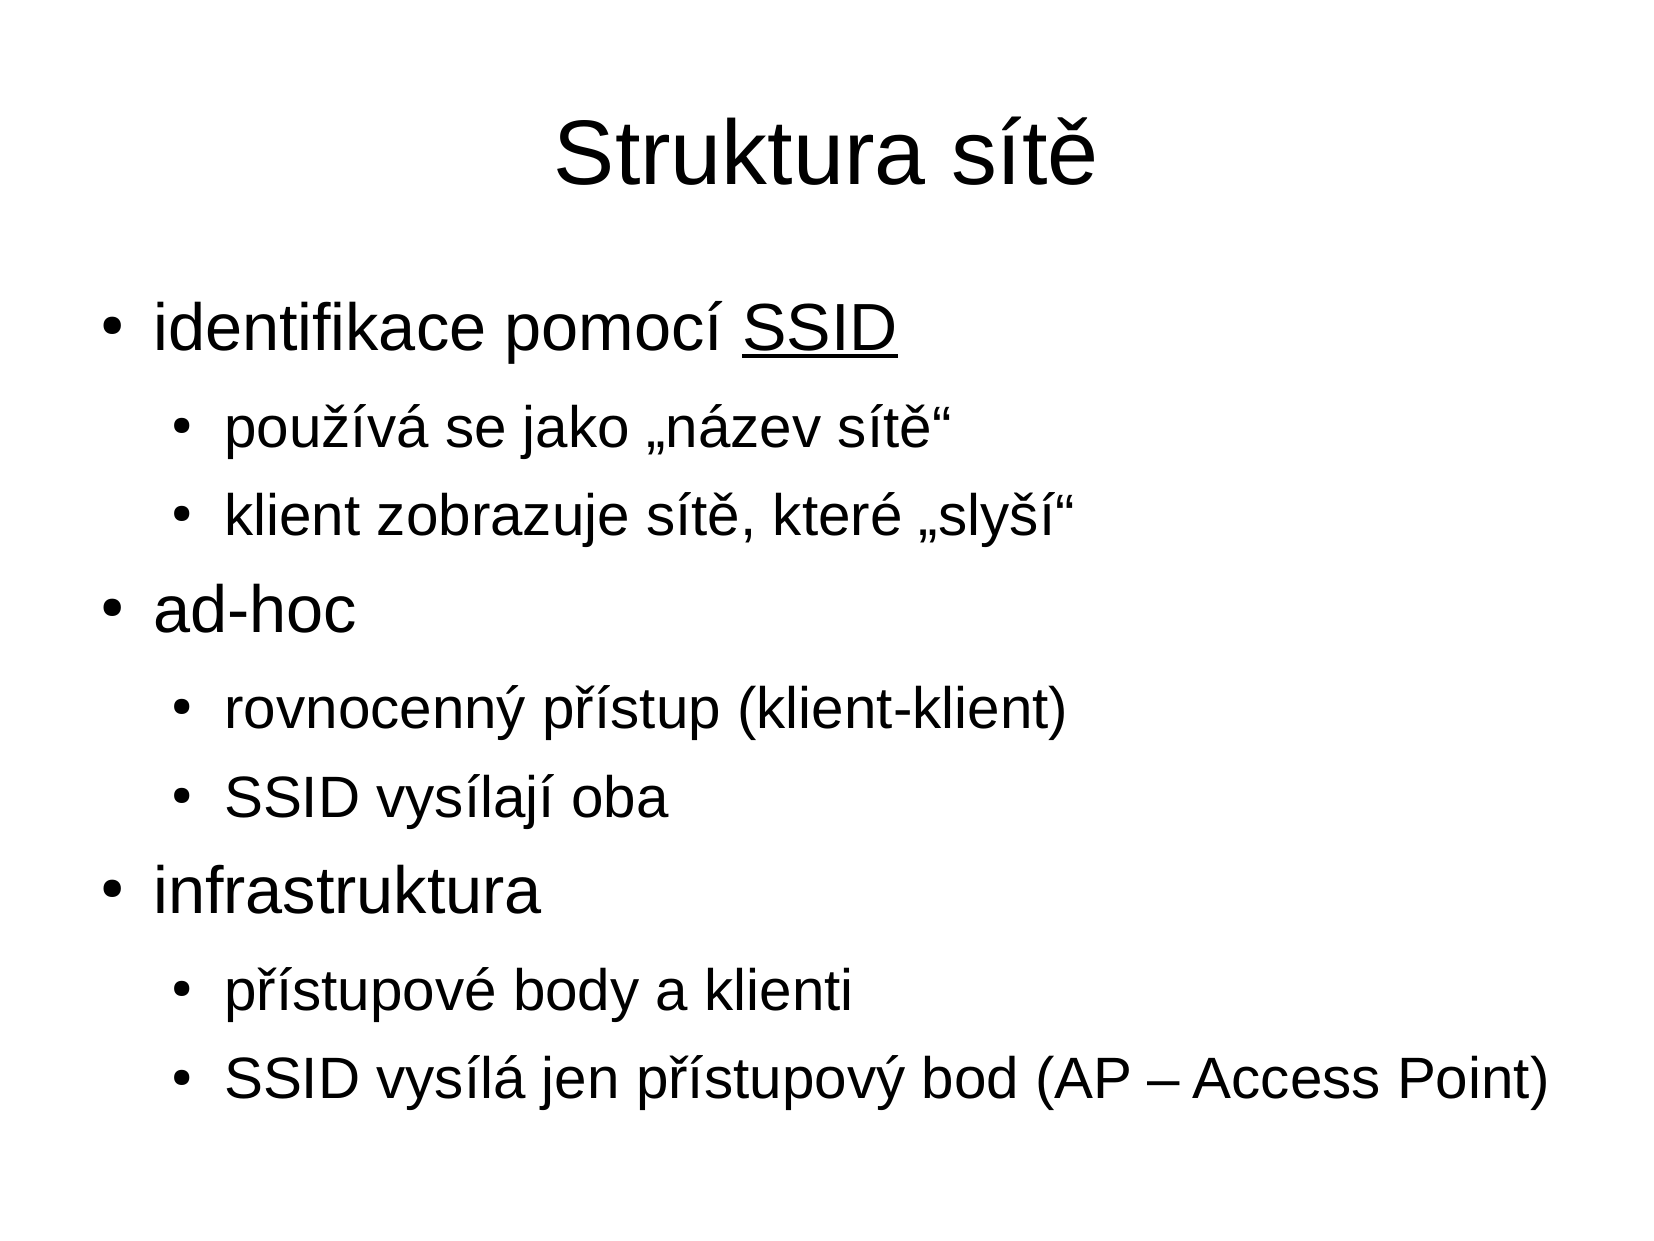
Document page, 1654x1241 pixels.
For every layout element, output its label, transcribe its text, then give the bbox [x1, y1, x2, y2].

title Struktura sítě [82, 49, 1571, 257]
list identifikace pomocí SSID používá se jako „název sítě“ klient zobrazuje sítě, které „slyší“ ad-hoc rovnocenný přístup (klient-klient) SSID vysílají oba infrastruktura přístupové body a klienti SSID vysílá jen přístupový bod (AP – Access Point) [82, 290, 1571, 1112]
